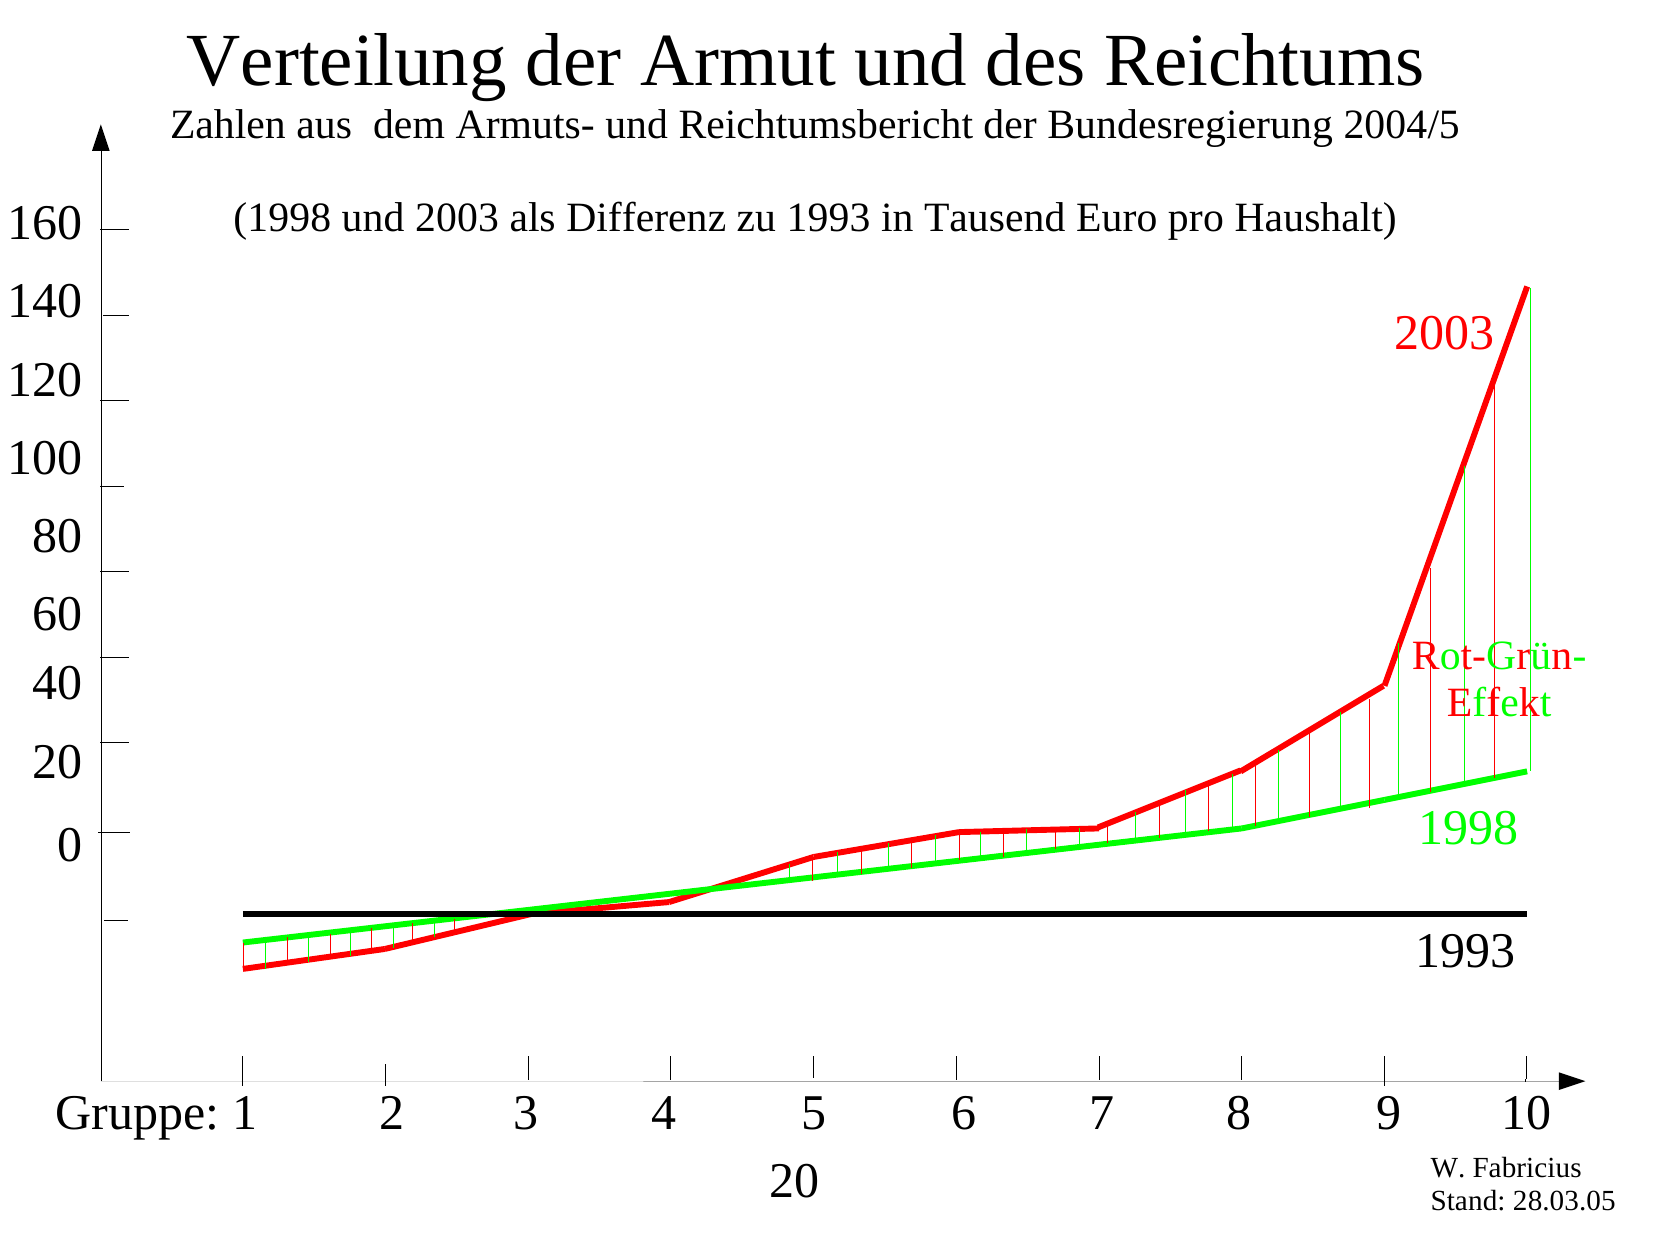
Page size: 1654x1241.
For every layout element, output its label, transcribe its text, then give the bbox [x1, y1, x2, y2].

text_box <Nummer> [769, 1153, 1005, 1215]
text_box Verteilung der Armut und des Reichtums Zahlen aus dem Armuts- und Reichtumsbericht der Bundesregierung 2004/5 (1998 und 2003 als Differenz zu 1993 in Tausend Euro pro Haushalt) [170, 18, 1507, 266]
text_box Rot-Grün- Effekt [1411, 632, 1592, 737]
text_box W. Fabricius Stand: 28.03.05 [1430, 1151, 1625, 1228]
text_box 2003 [1394, 305, 1495, 366]
text_box 1998 [1418, 799, 1519, 861]
text_box 1993 [1415, 923, 1528, 984]
text_box 160 140 120 100 80 60 40 20 0 [0, 195, 85, 1020]
text_box Gruppe: 1 2 3 4 5 6 7 8 9 10 [43, 1085, 1586, 1152]
